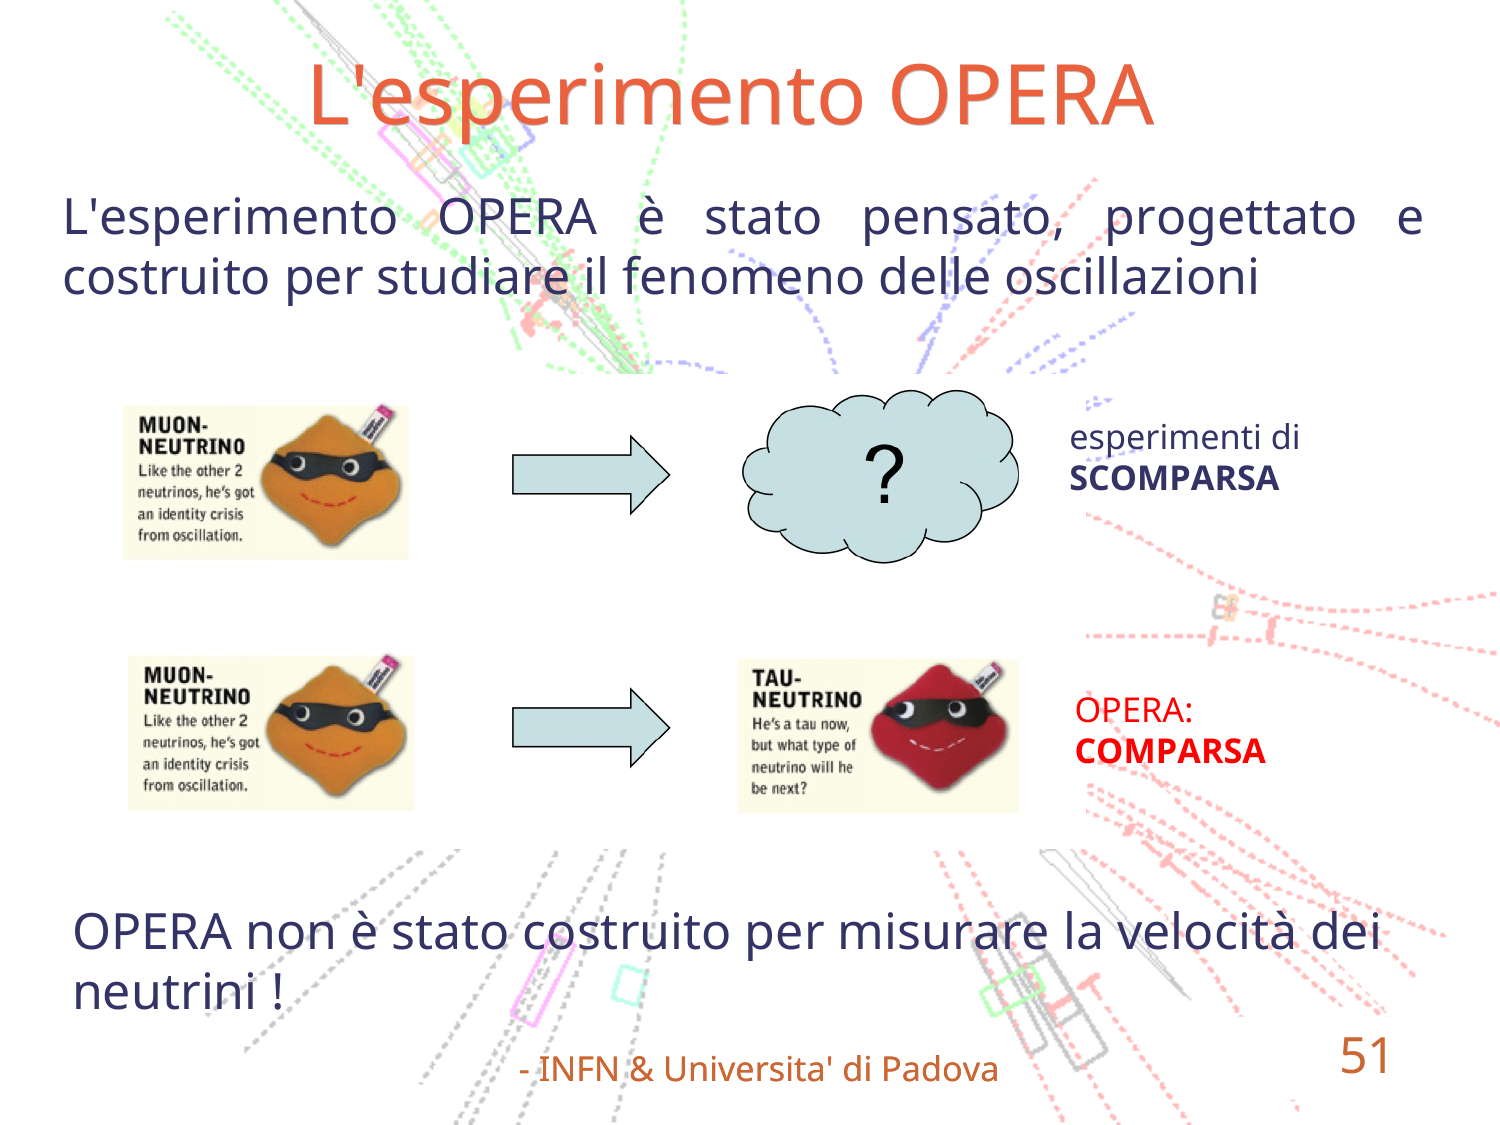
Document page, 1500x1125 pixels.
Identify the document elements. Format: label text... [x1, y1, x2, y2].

picture [0, 0, 1500, 1125]
text_box OPERA non è stato costruito per misurare la velocità dei neutrini ! [57, 891, 1451, 1027]
text_box OPERA: COMPARSA [1059, 681, 1469, 779]
text_box L'esperimento OPERA [250, 34, 1238, 149]
text_box L'esperimento OPERA è stato pensato, progettato e costruito per studiare il fenomeno delle oscillazioni [47, 177, 1441, 312]
text_box esperimenti di SCOMPARSA [1054, 408, 1463, 505]
